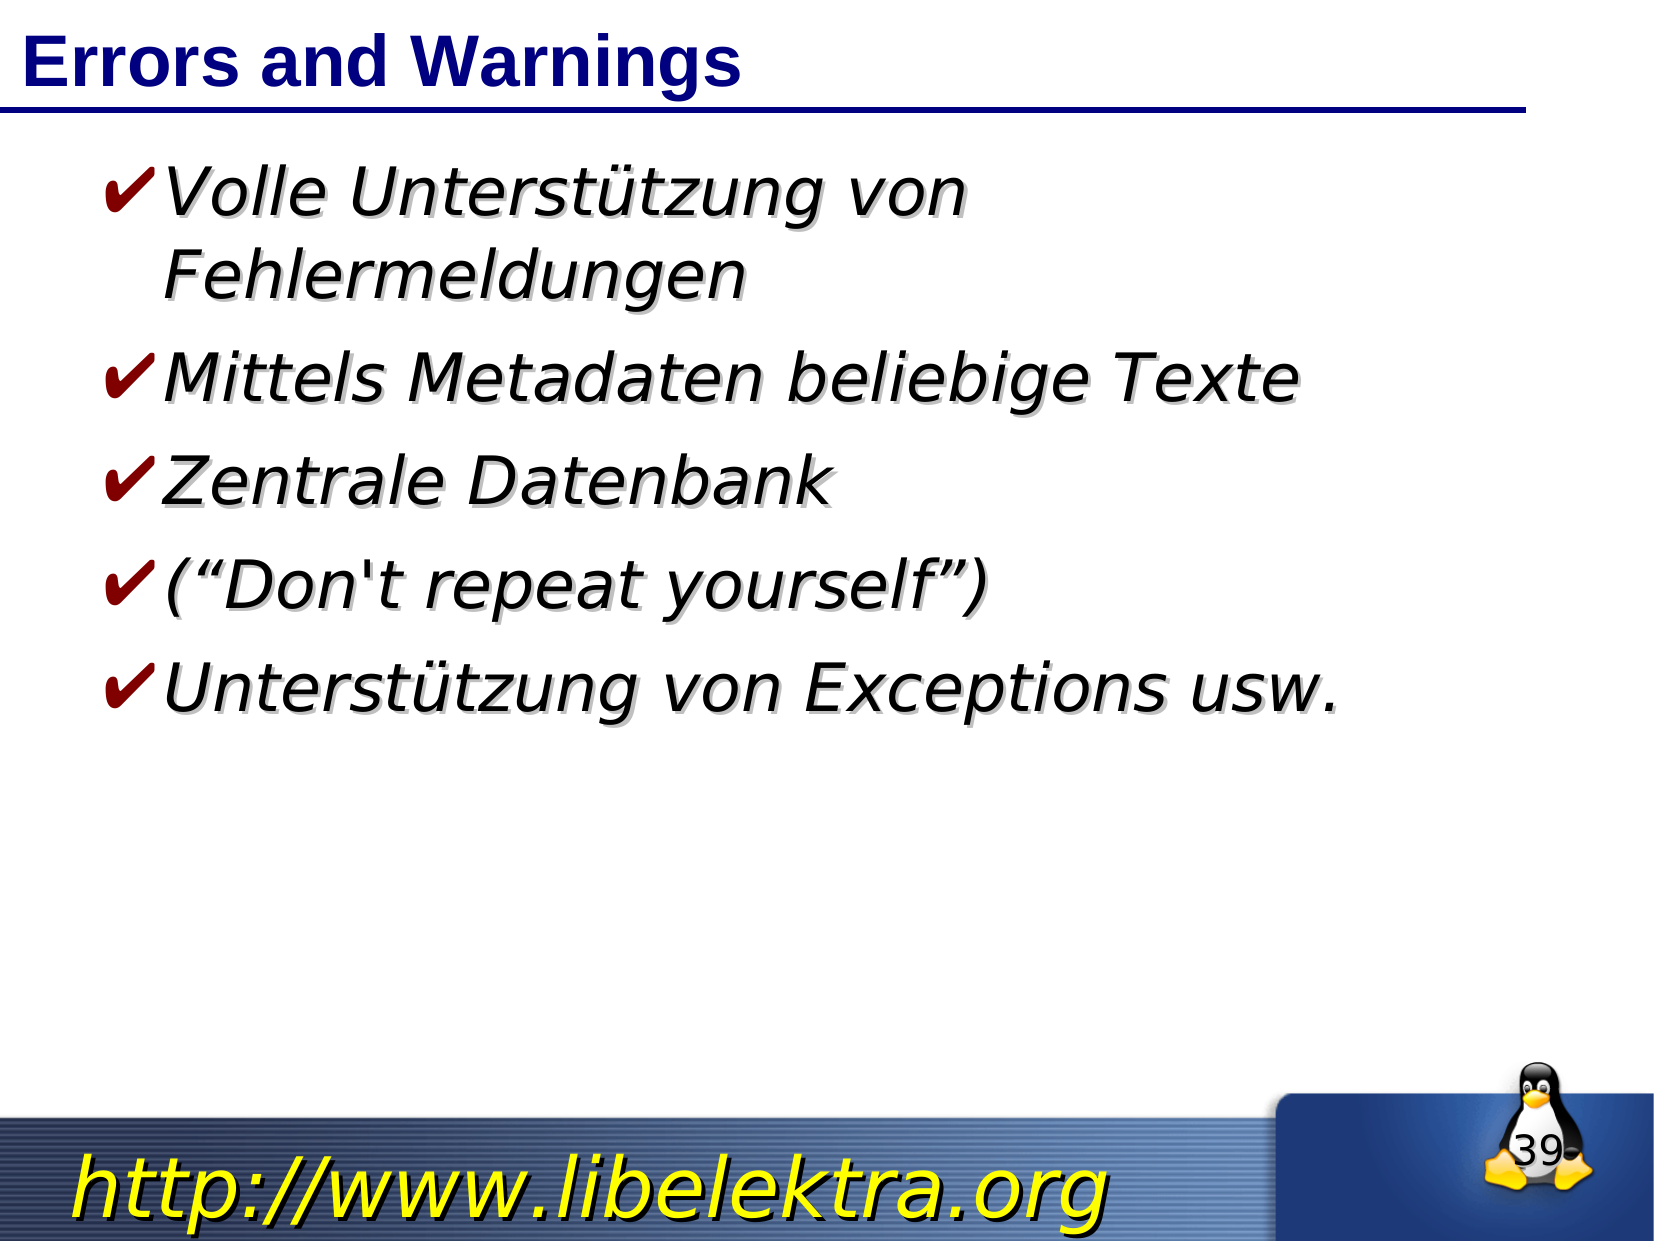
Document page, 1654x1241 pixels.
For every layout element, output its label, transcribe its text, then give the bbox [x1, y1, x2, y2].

picture [0, 1061, 1654, 1241]
text_box Volle Unterstützung von Fehlermeldungen Mittels Metadaten beliebige Texte Zentrale Datenbank (“Don't repeat yourself”) Unterstützung von Exceptions usw. [104, 147, 1565, 723]
text_box Errors and Warnings [21, 14, 1611, 111]
text_box <Nummer> [1312, 1122, 1565, 1178]
